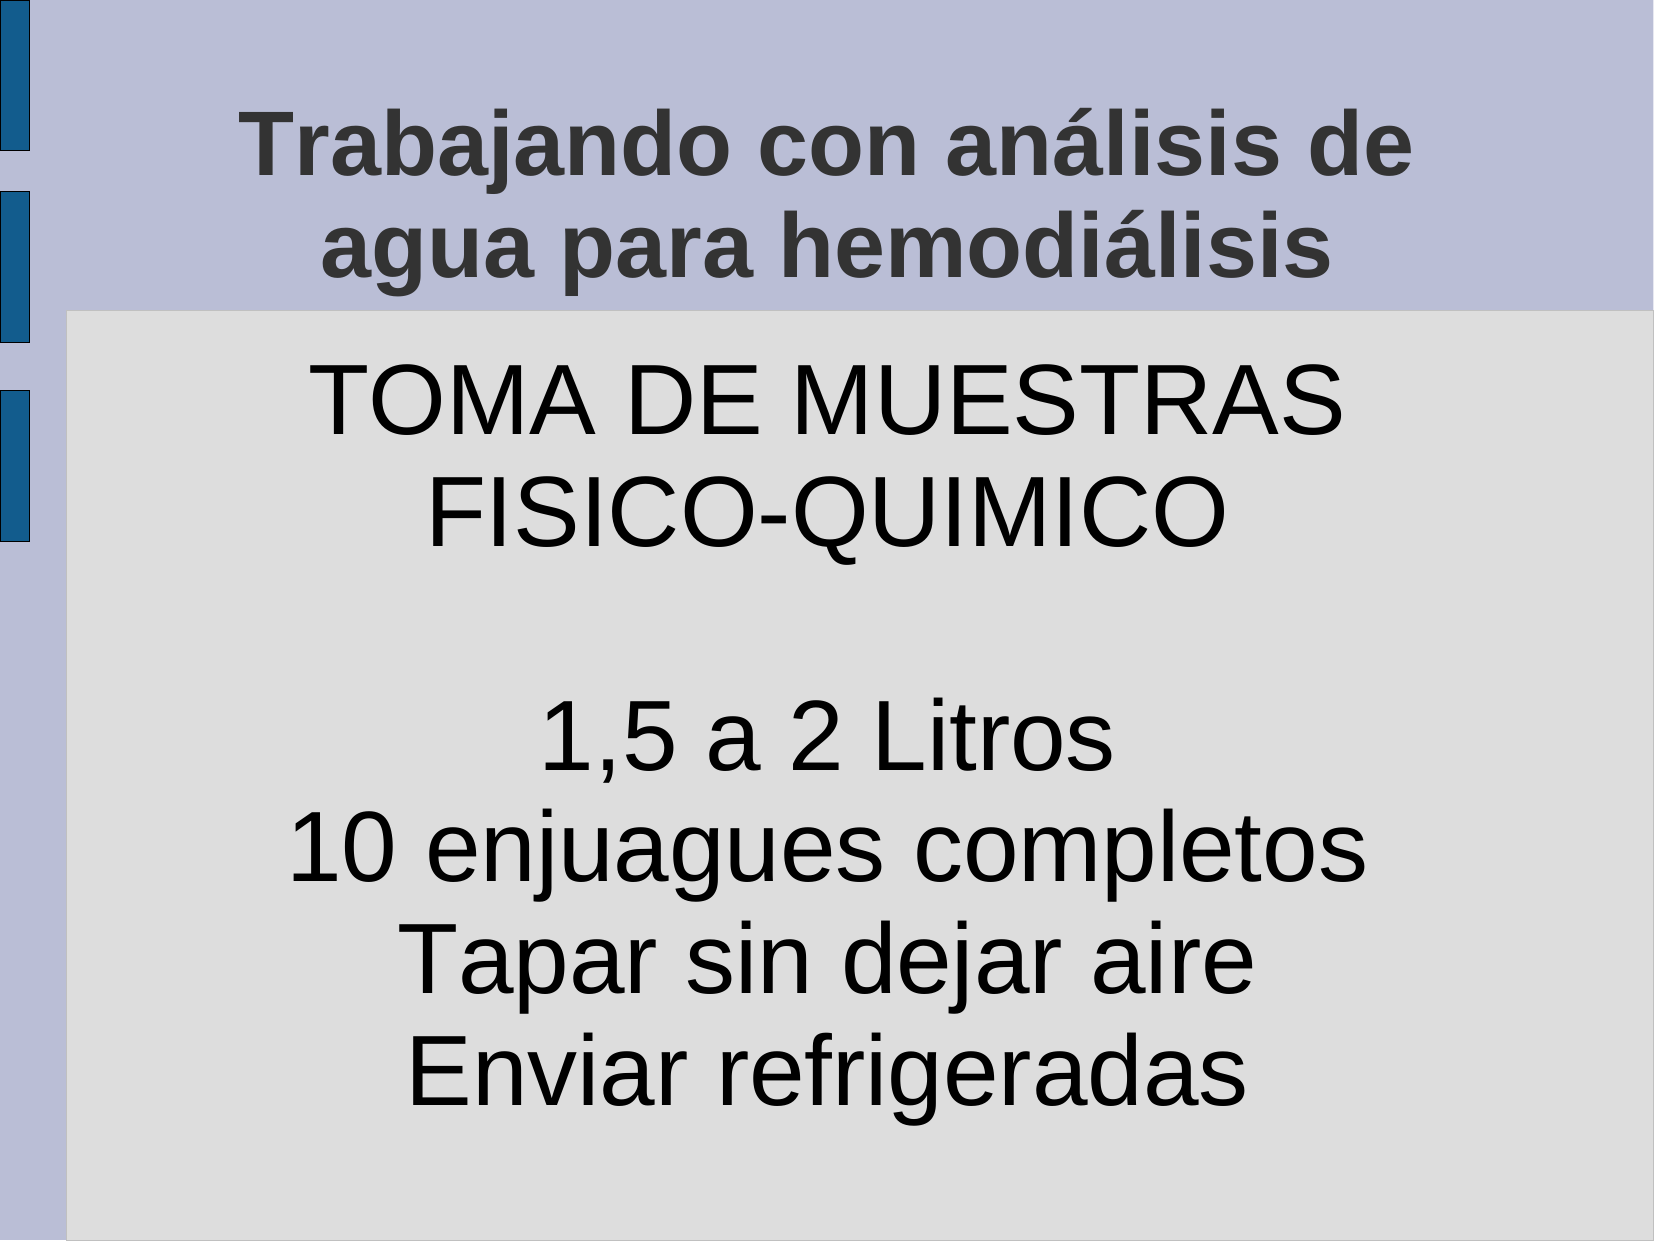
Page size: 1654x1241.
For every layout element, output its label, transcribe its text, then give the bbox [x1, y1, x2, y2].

subtitle TOMA DE MUESTRAS FISICO-QUIMICO 1,5 a 2 Litros 10 enjuagues completos Tapar sin dejar aire Enviar refrigeradas [121, 344, 1534, 1127]
title Trabajando con análisis de agua para hemodiálisis [121, 91, 1534, 299]
